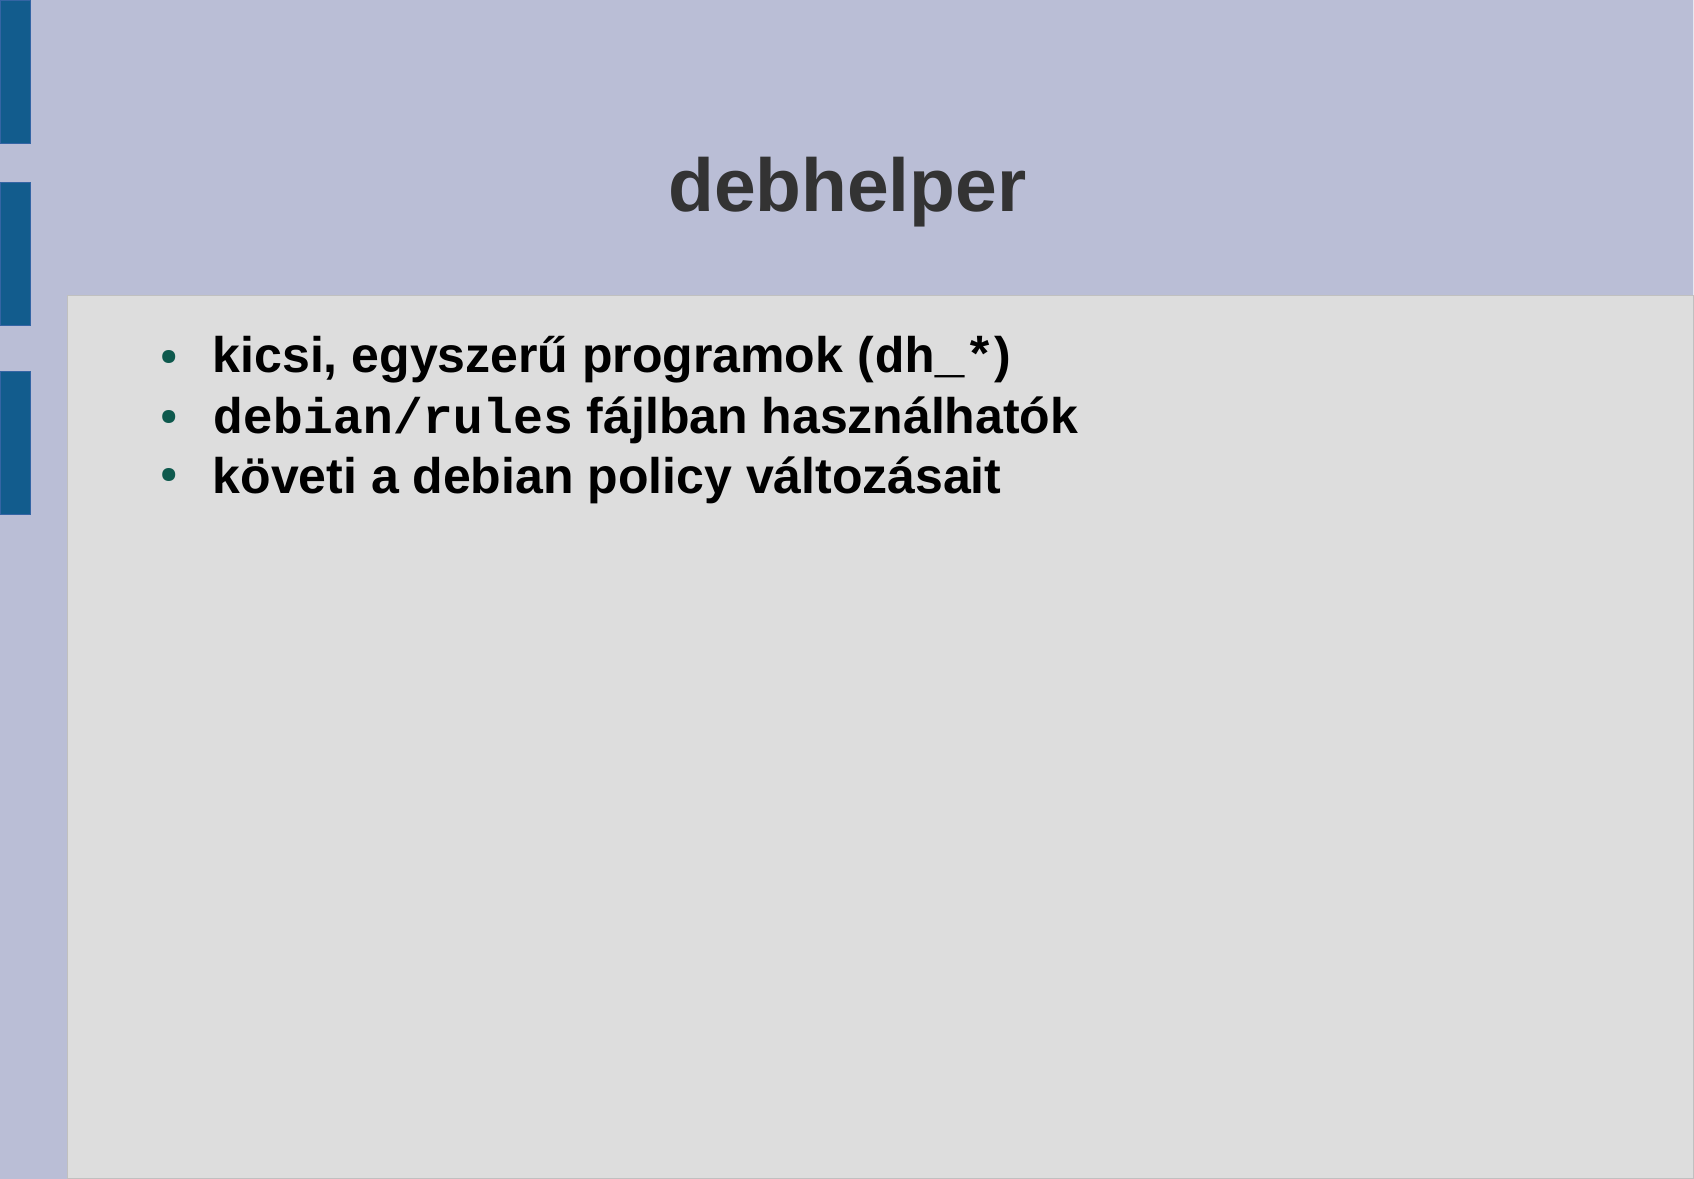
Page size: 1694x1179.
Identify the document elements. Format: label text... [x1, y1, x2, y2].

list kicsi, egyszerű programok (dh_*) debian/rules fájlban használhatók követi a debian policy változásait [124, 327, 1571, 1071]
title debhelper [124, 86, 1571, 284]
